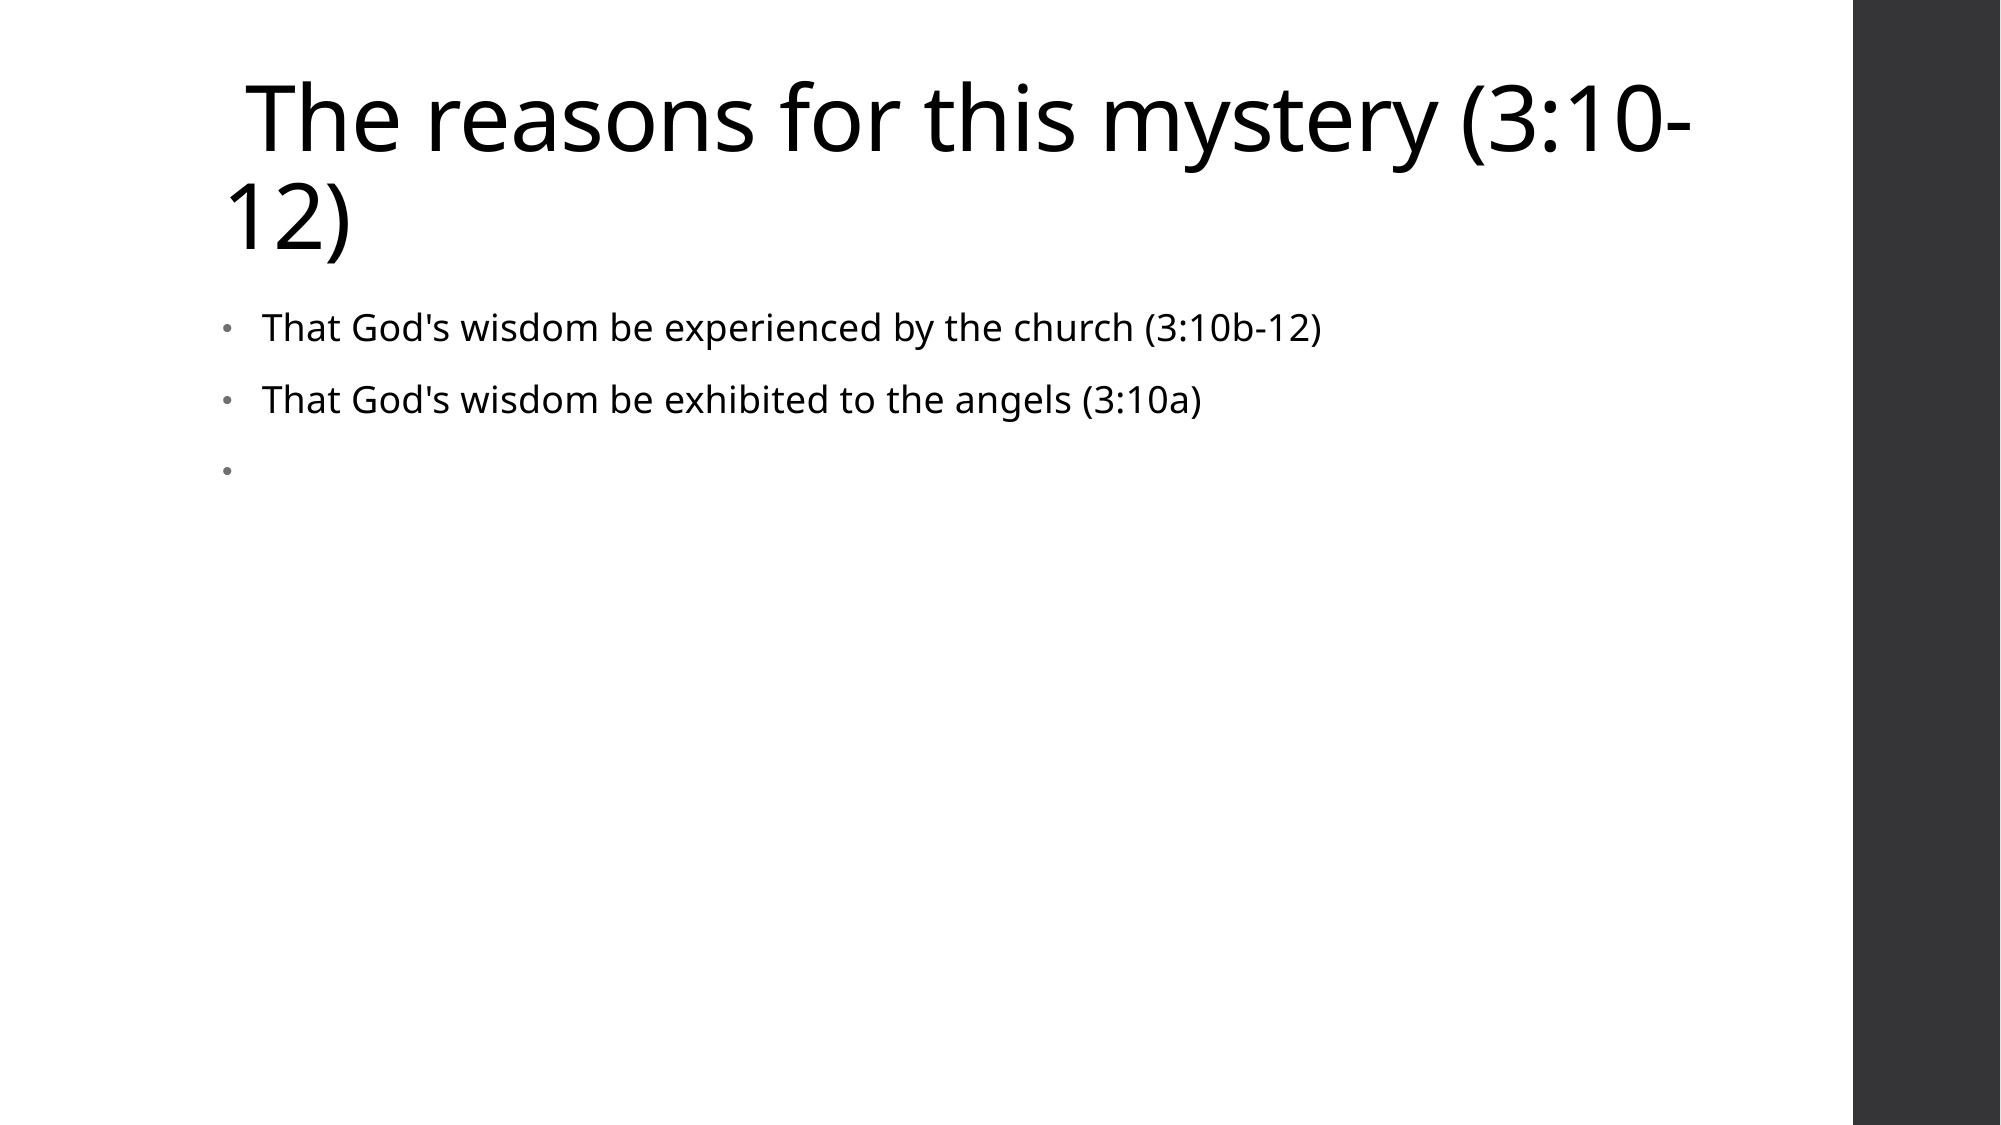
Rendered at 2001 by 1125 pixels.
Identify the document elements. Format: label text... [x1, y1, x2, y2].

title The reasons for this mystery (3:10-12) [206, 60, 1797, 278]
list That God's wisdom be experienced by the church (3:10b-12) That God's wisdom be exhibited to the angels (3:10a) [206, 299, 1617, 1014]
